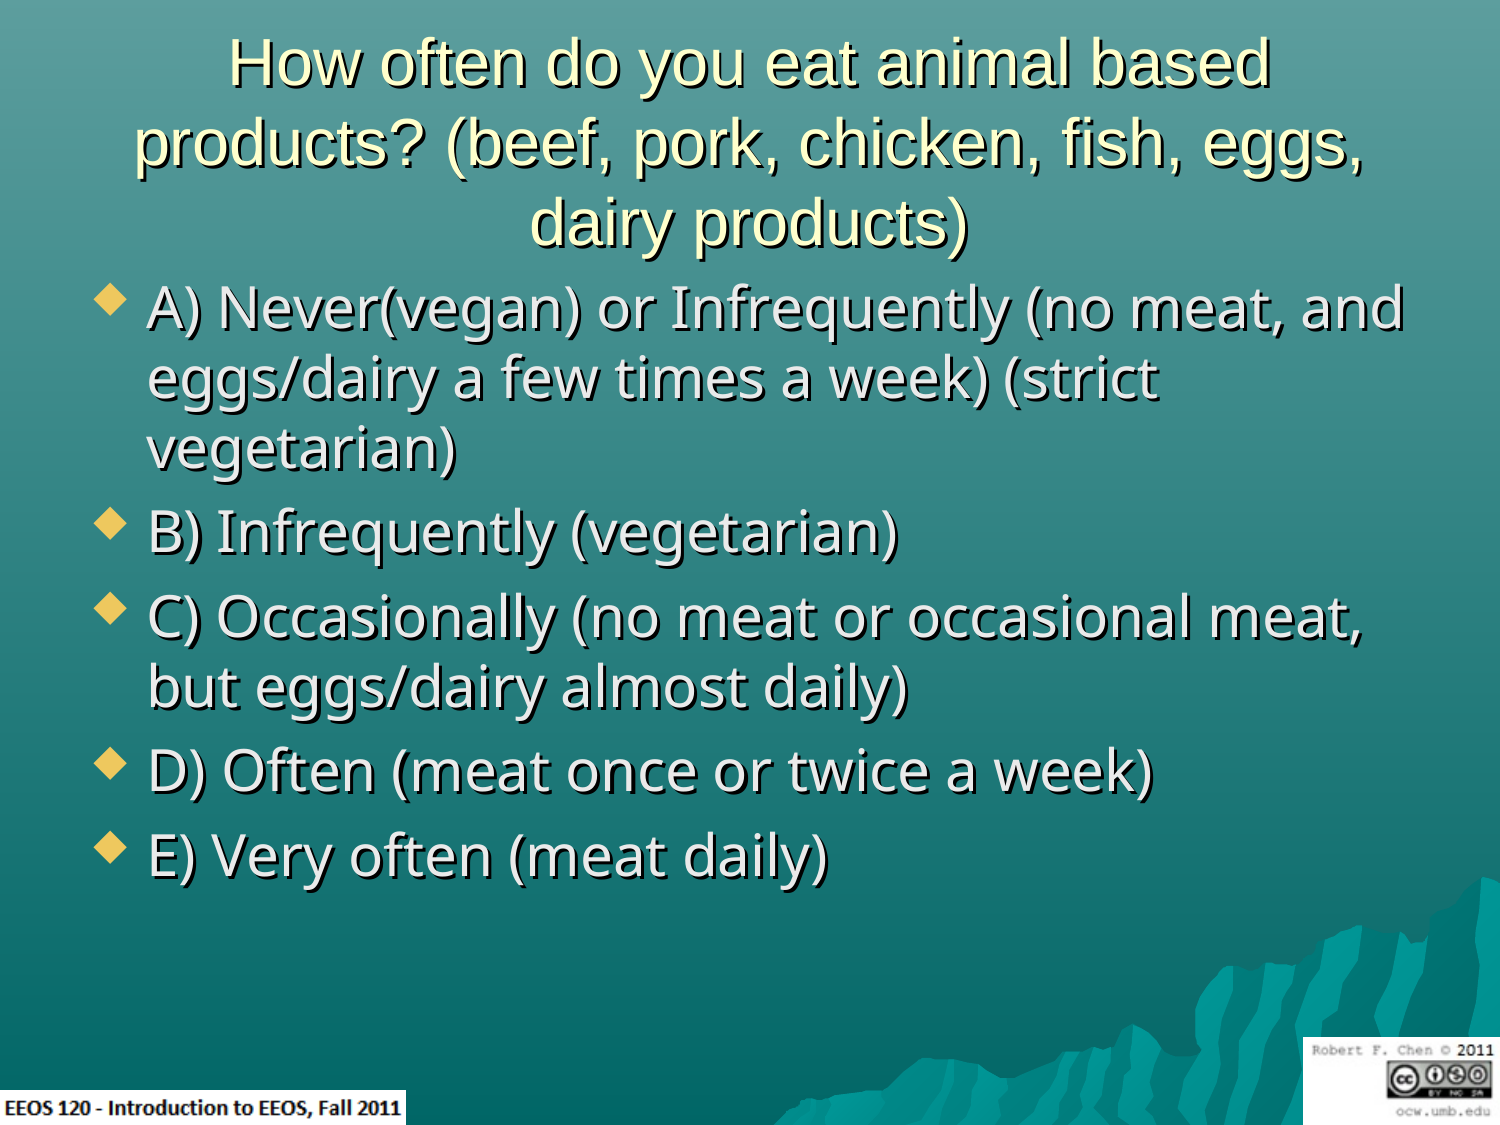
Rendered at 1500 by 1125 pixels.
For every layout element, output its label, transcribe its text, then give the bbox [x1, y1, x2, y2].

list A) Never(vegan) or Infrequently (no meat, and eggs/dairy a few times a week) (strict vegetarian) B) Infrequently (vegetarian) C) Occasionally (no meat or occasional meat, but eggs/dairy almost daily) D) Often (meat once or twice a week) E) Very often (meat daily) [75, 262, 1426, 1006]
picture [0, 1090, 406, 1125]
title How often do you eat animal based products? (beef, pork, chicken, fish, eggs, dairy products) [75, 11, 1426, 262]
picture [1303, 1037, 1500, 1125]
